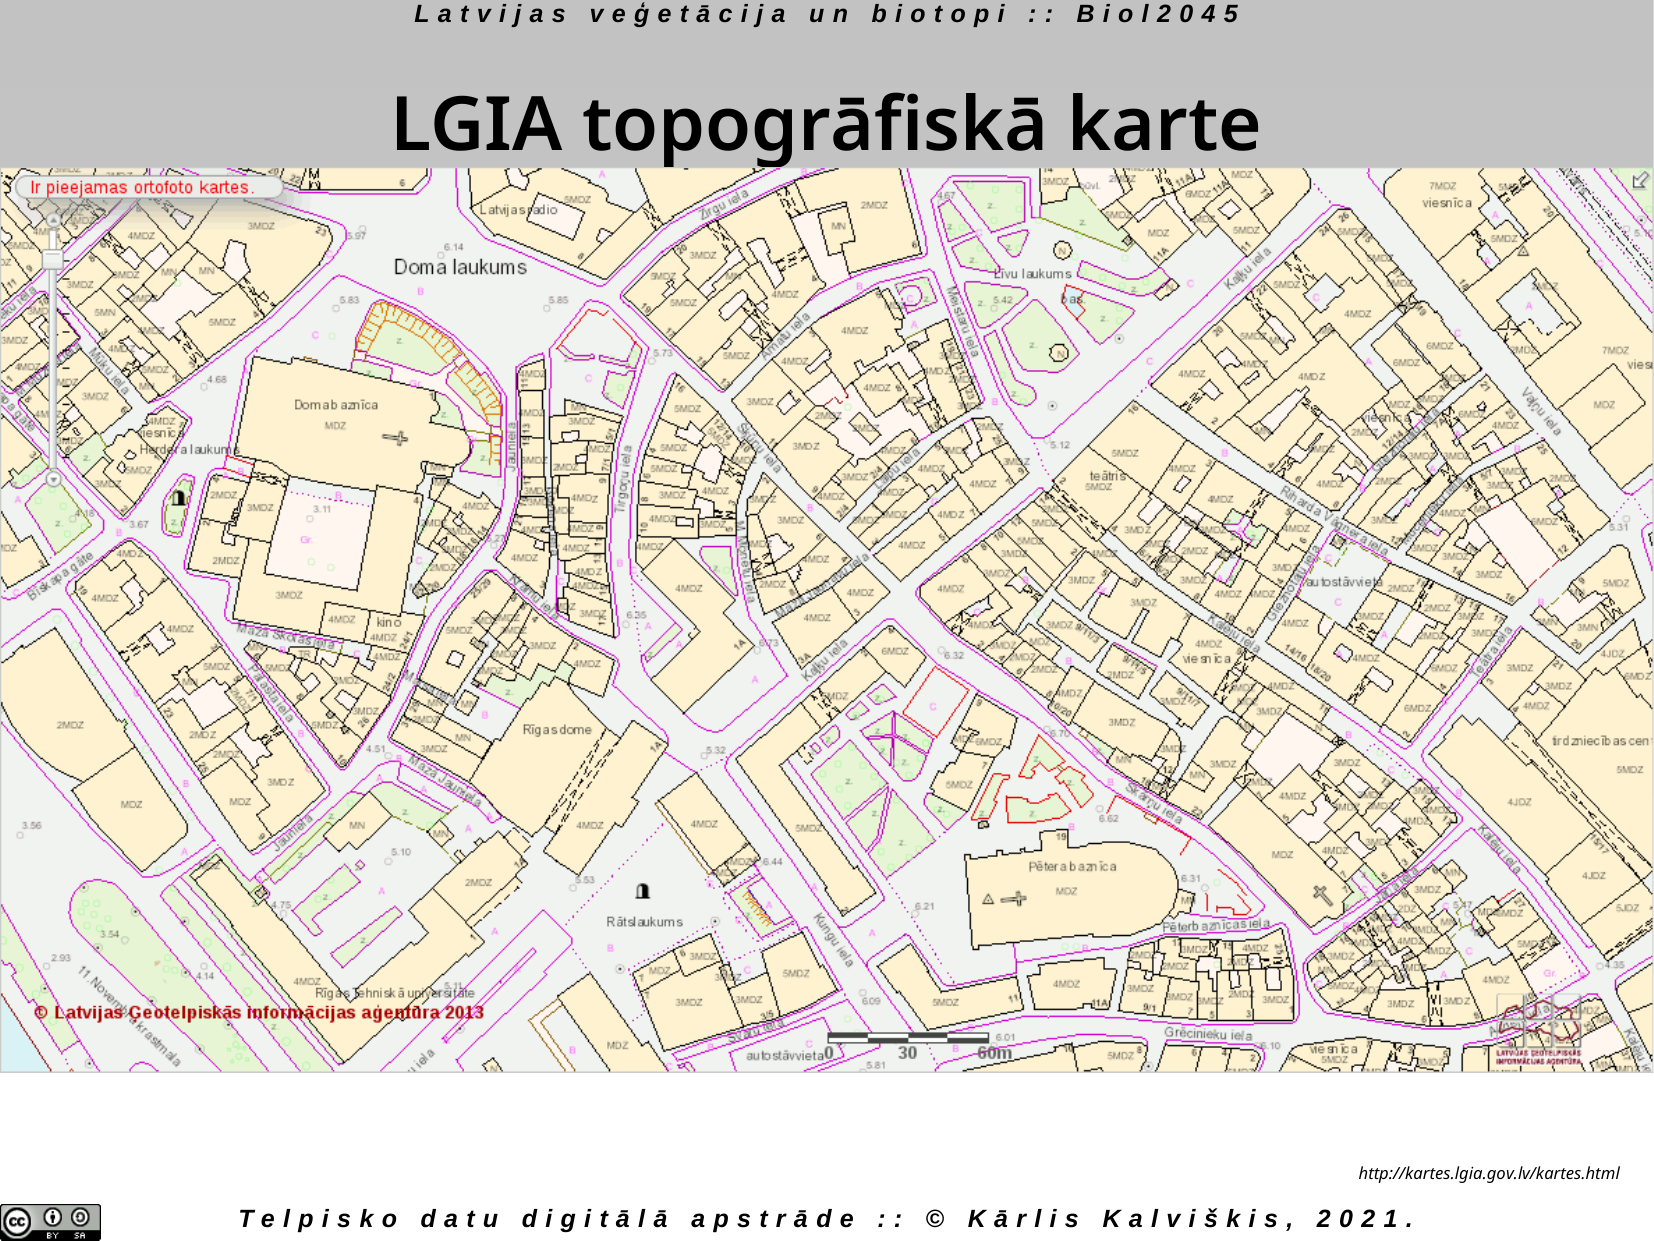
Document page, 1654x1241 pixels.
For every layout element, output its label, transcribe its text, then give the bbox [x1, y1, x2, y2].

text_box http://kartes.lgia.gov.lv/kartes.html [1356, 1165, 1621, 1186]
title LGIA topogrāfiskā karte [29, 49, 1625, 167]
picture [0, 0, 1654, 1241]
